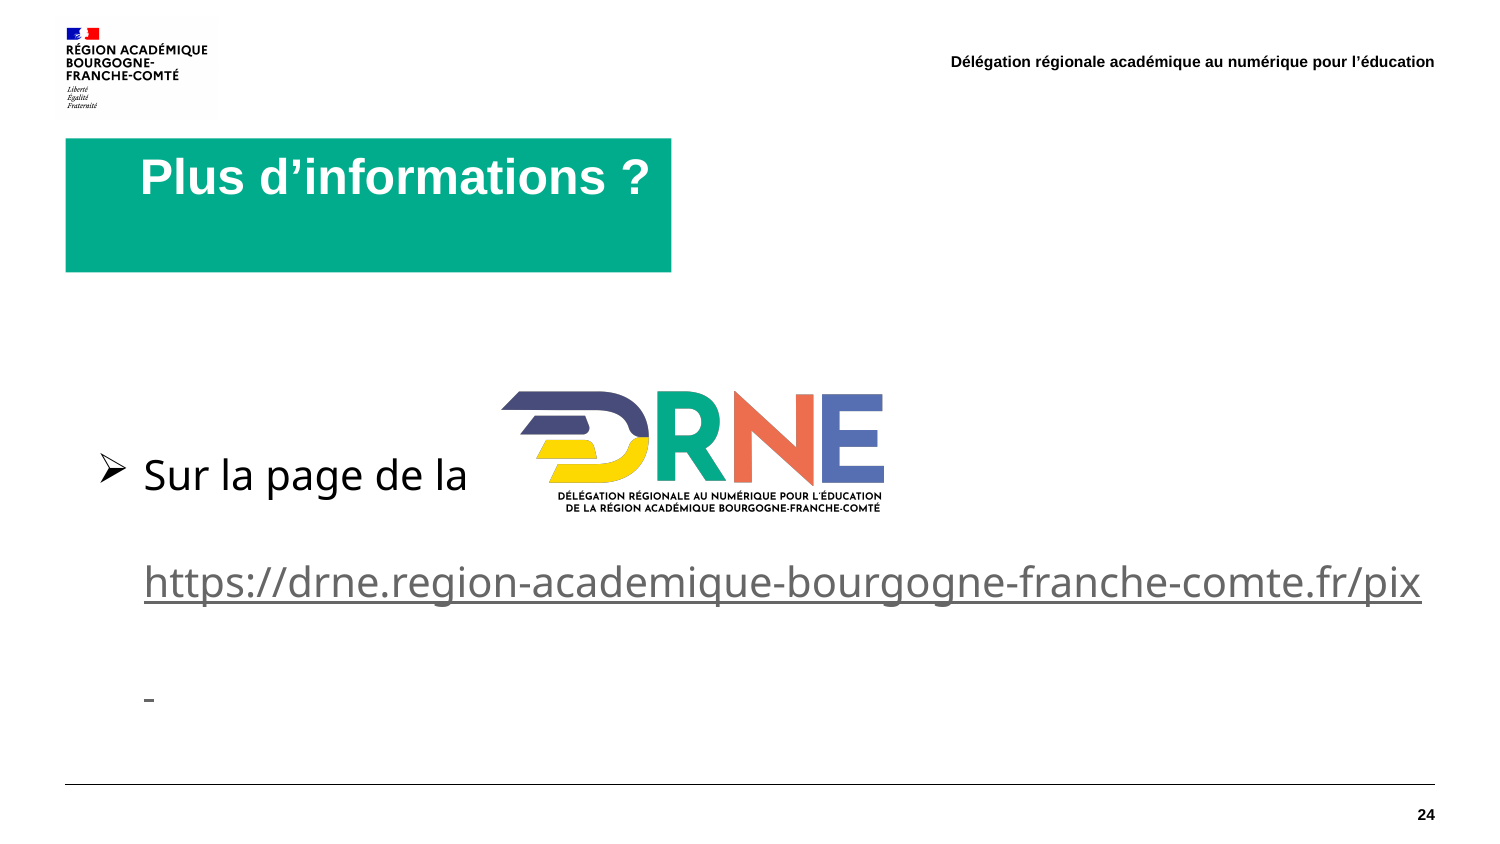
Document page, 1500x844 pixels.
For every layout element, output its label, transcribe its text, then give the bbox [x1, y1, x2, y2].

picture [501, 391, 884, 513]
picture [55, 16, 219, 120]
footer Délégation régionale académique au numérique pour l’éducation [470, 32, 1436, 92]
list Plus d’informations ? [65, 138, 672, 273]
slide_number <numéro> [1213, 784, 1436, 844]
text_box Sur la page de la https://drne.region-academique-bourgogne-franche-comte.fr/pix [82, 391, 1441, 621]
